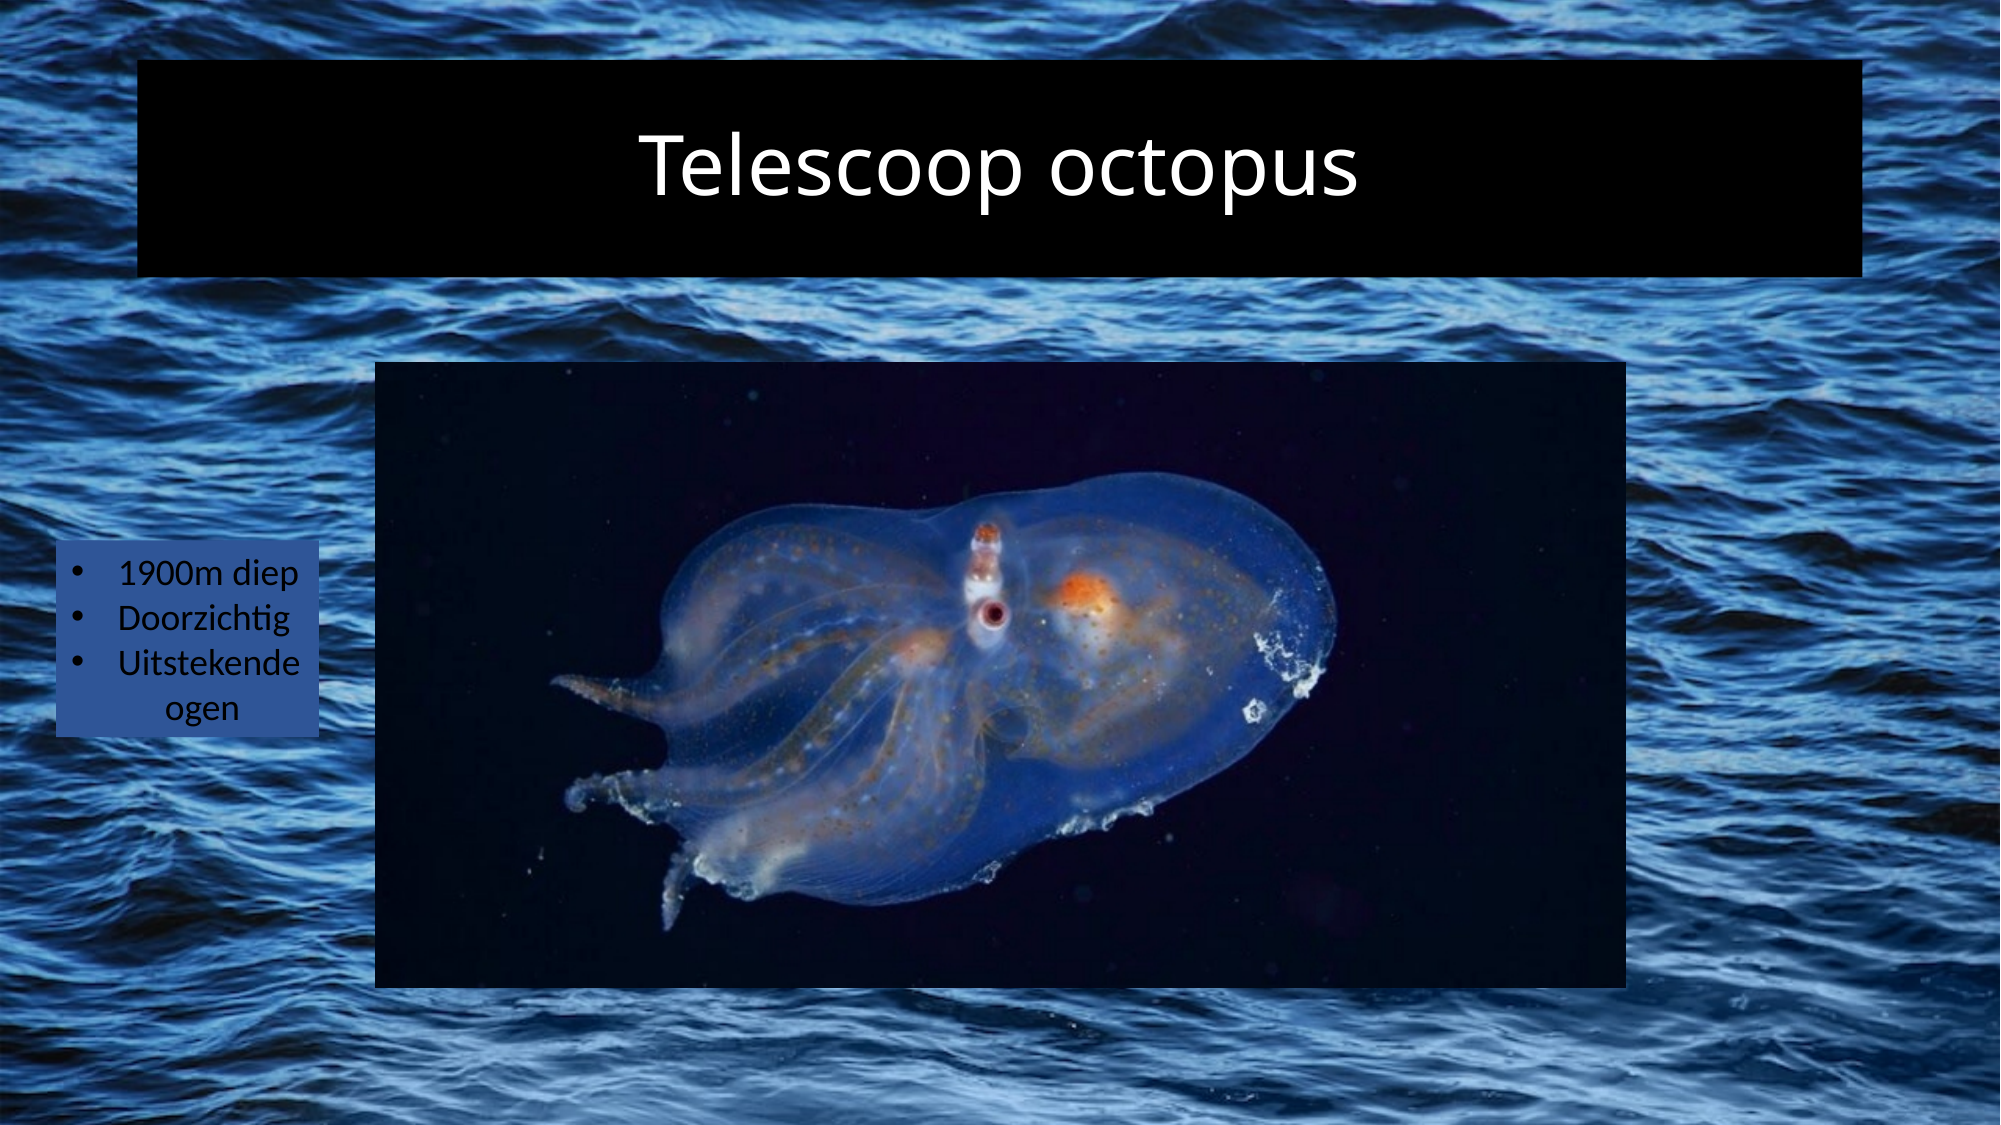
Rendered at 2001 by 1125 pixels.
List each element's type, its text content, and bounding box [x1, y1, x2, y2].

picture [0, 0, 2000, 1125]
title Telescoop octopus [137, 59, 1863, 278]
text_box 1900m diep Doorzichtig Uitstekende ogen [56, 540, 319, 738]
